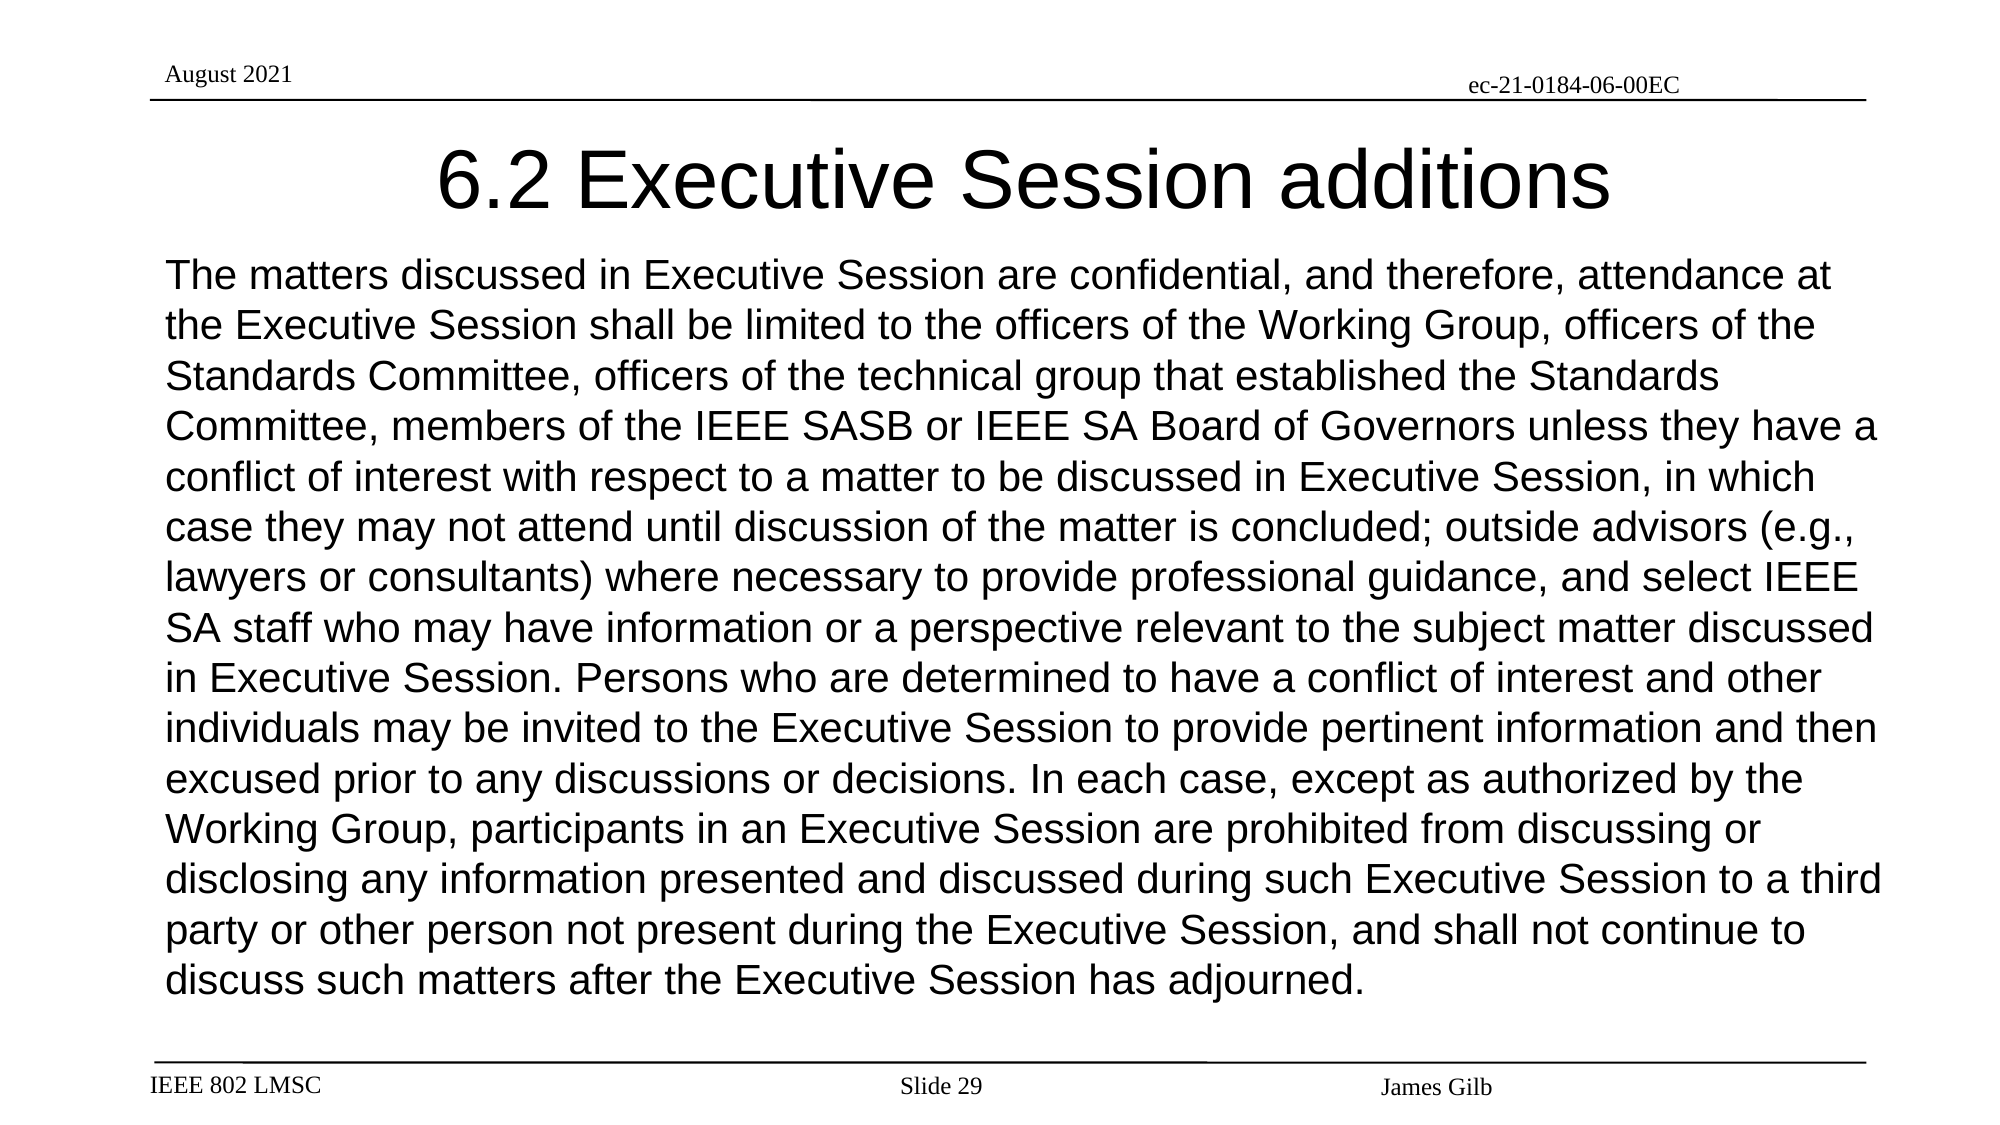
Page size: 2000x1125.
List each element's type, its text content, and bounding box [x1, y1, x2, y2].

list The matters discussed in Executive Session are confidential, and therefore, attendance at the Executive Session shall be limited to the officers of the Working Group, officers of the Standards Committee, officers of the technical group that established the Standards Committee, members of the IEEE SASB or IEEE SA Board of Governors unless they have a conflict of interest with respect to a matter to be discussed in Executive Session, in which case they may not attend until discussion of the matter is concluded; outside advisors (e.g., lawyers or consultants) where necessary to provide professional guidance, and select IEEE SA staff who may have information or a perspective relevant to the subject matter discussed in Executive Session. Persons who are determined to have a conflict of interest and other individuals may be invited to the Executive Session to provide pertinent information and then excused prior to any discussions or decisions. In each case, except as authorized by the Working Group, participants in an Executive Session are prohibited from discussing or disclosing any information presented and discussed during such Executive Session to a third party or other person not present during the Executive Session, and shall not continue to discuss such matters after the Executive Session has adjourned. [149, 239, 1900, 1051]
title 6.2 Executive Session additions [149, 112, 1900, 238]
text_box Slide [799, 1069, 1083, 1108]
